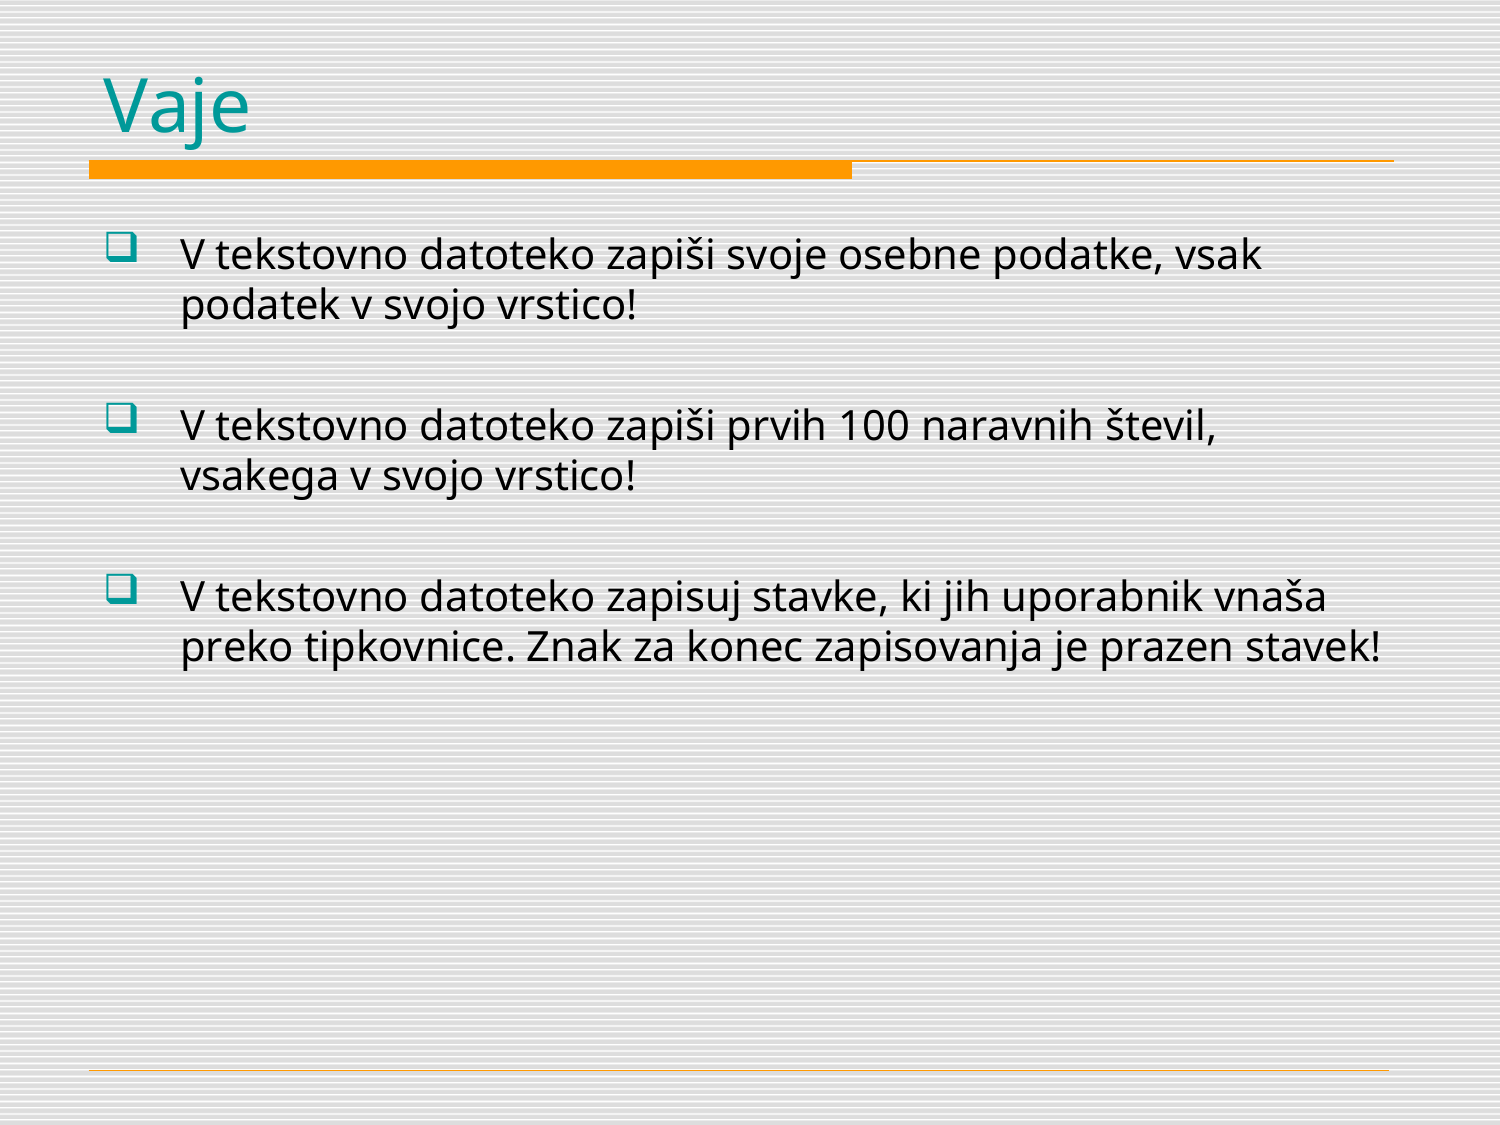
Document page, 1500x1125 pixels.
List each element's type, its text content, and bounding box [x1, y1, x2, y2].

title Vaje [88, 42, 1401, 155]
picture [0, 0, 1500, 1125]
list V tekstovno datoteko zapiši svoje osebne podatke, vsak podatek v svojo vrstico! V tekstovno datoteko zapiši prvih 100 naravnih števil, vsakega v svojo vrstico! V tekstovno datoteko zapisuj stavke, ki jih uporabnik vnaša preko tipkovnice. Znak za konec zapisovanja je prazen stavek! [88, 220, 1401, 1059]
